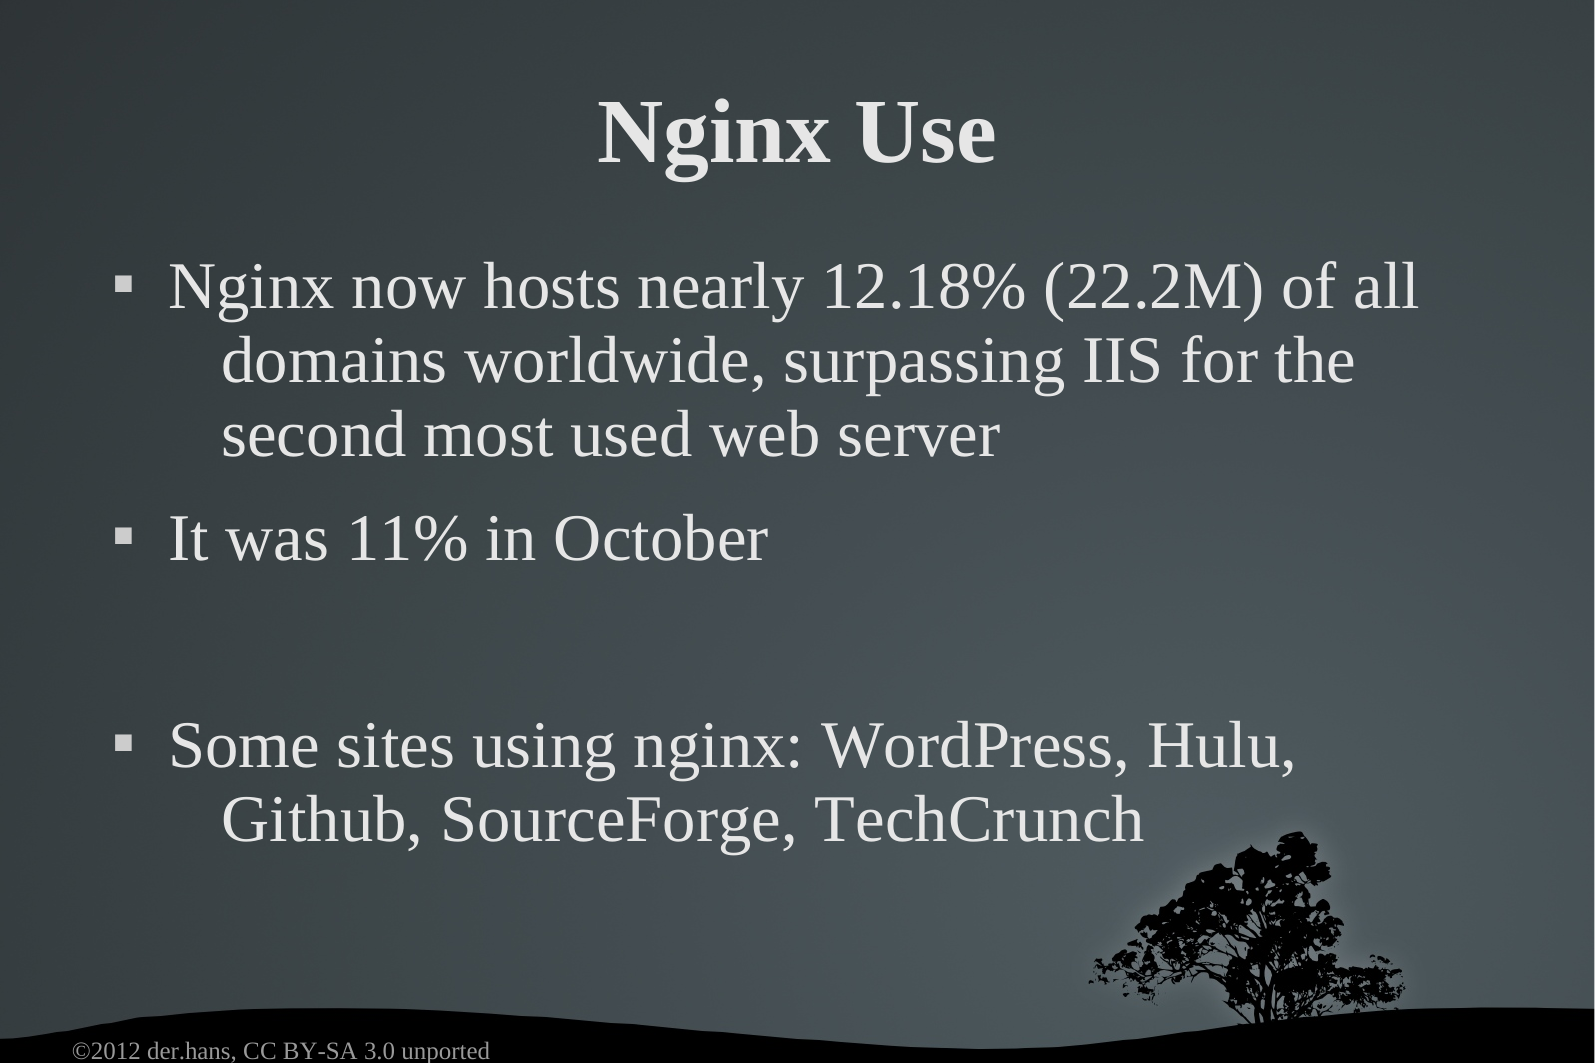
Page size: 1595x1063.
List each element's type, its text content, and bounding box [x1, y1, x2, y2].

picture [430, 1049, 435, 1058]
list Nginx now hosts nearly 12.18% (22.2M) of all domains worldwide, surpassing IIS for the second most used web server It was 11% in October Some sites using nginx: WordPress, Hulu, Github, SourceForge, TechCrunch [79, 248, 1515, 936]
title Nginx Use [79, 49, 1515, 213]
picture [0, 0, 1595, 1063]
